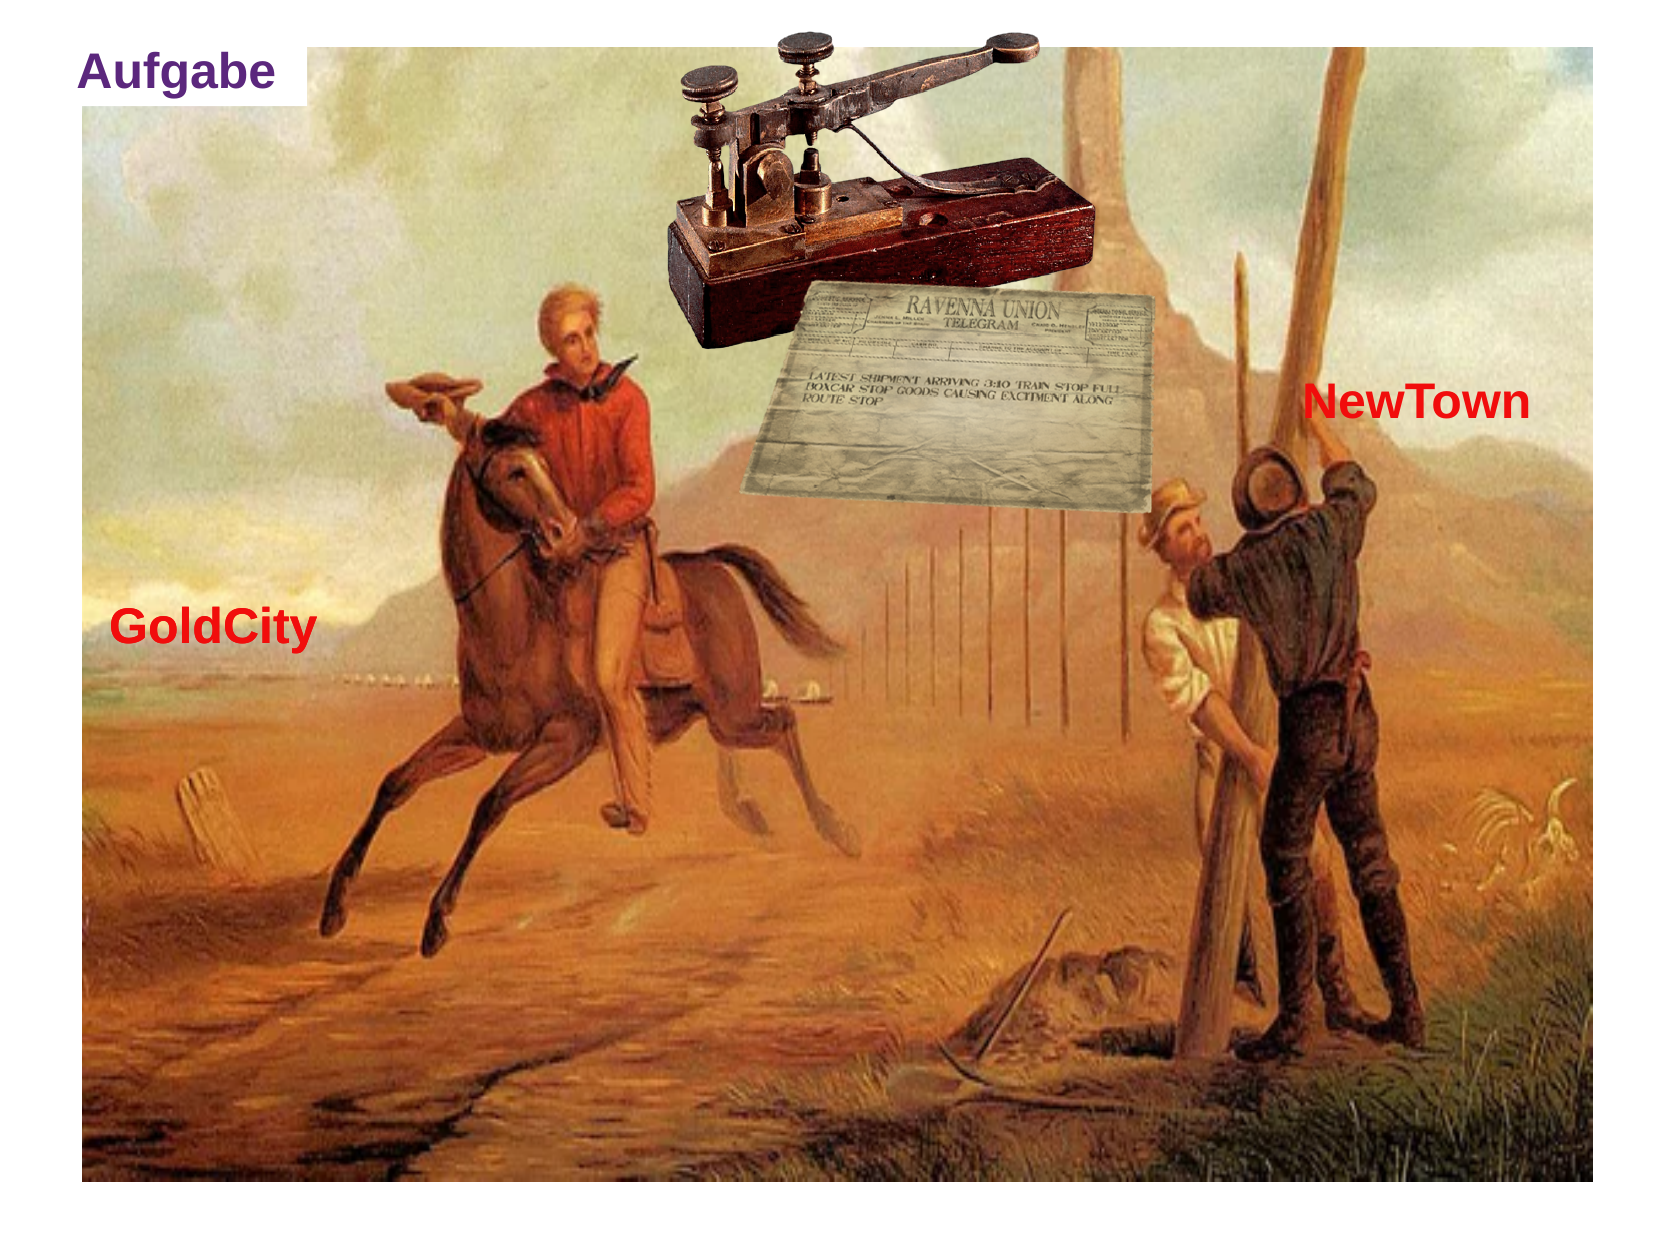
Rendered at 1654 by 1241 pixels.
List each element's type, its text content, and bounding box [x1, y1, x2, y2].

text_box Aufgabe [61, 35, 308, 107]
text_box GoldCity [94, 590, 399, 684]
text_box NewTown [1287, 366, 1547, 438]
picture [82, 31, 1593, 1182]
